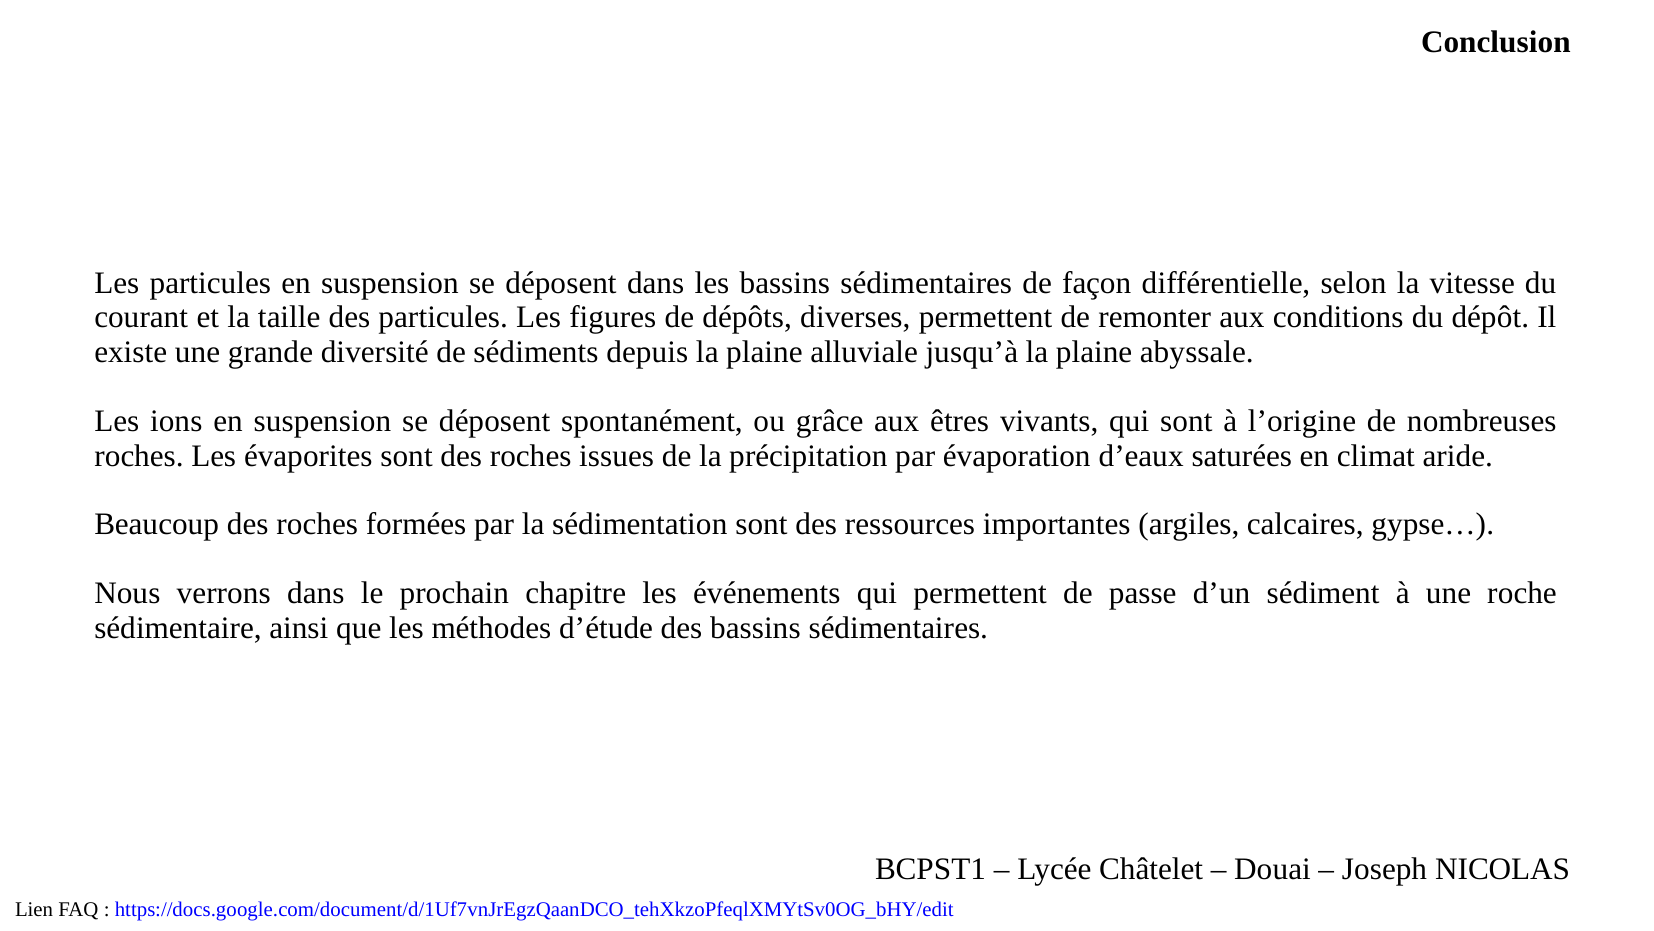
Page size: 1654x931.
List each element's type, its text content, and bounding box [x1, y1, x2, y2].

text_box Les particules en suspension se déposent dans les bassins sédimentaires de façon différentielle, selon la vitesse du courant et la taille des particules. Les figures de dépôts, diverses, permettent de remonter aux conditions du dépôt. Il existe une grande diversité de sédiments depuis la plaine alluviale jusqu’à la plaine abyssale. Les ions en suspension se déposent spontanément, ou grâce aux êtres vivants, qui sont à l’origine de nombreuses roches. Les évaporites sont des roches issues de la précipitation par évaporation d’eaux saturées en climat aride. Beaucoup des roches formées par la sédimentation sont des ressources importantes (argiles, calcaires, gypse…). Nous verrons dans le prochain chapitre les événements qui permettent de passe d’un sédiment à une roche sédimentaire, ainsi que les méthodes d’étude des bassins sédimentaires. [94, 265, 1560, 922]
text_box Conclusion [637, 5, 1572, 78]
text_box Lien FAQ : https://docs.google.com/document/d/1Uf7vnJrEgzQaanDCO_tehXkzoPfeqlXMYtSv0OG_bHY/edit [0, 897, 993, 931]
